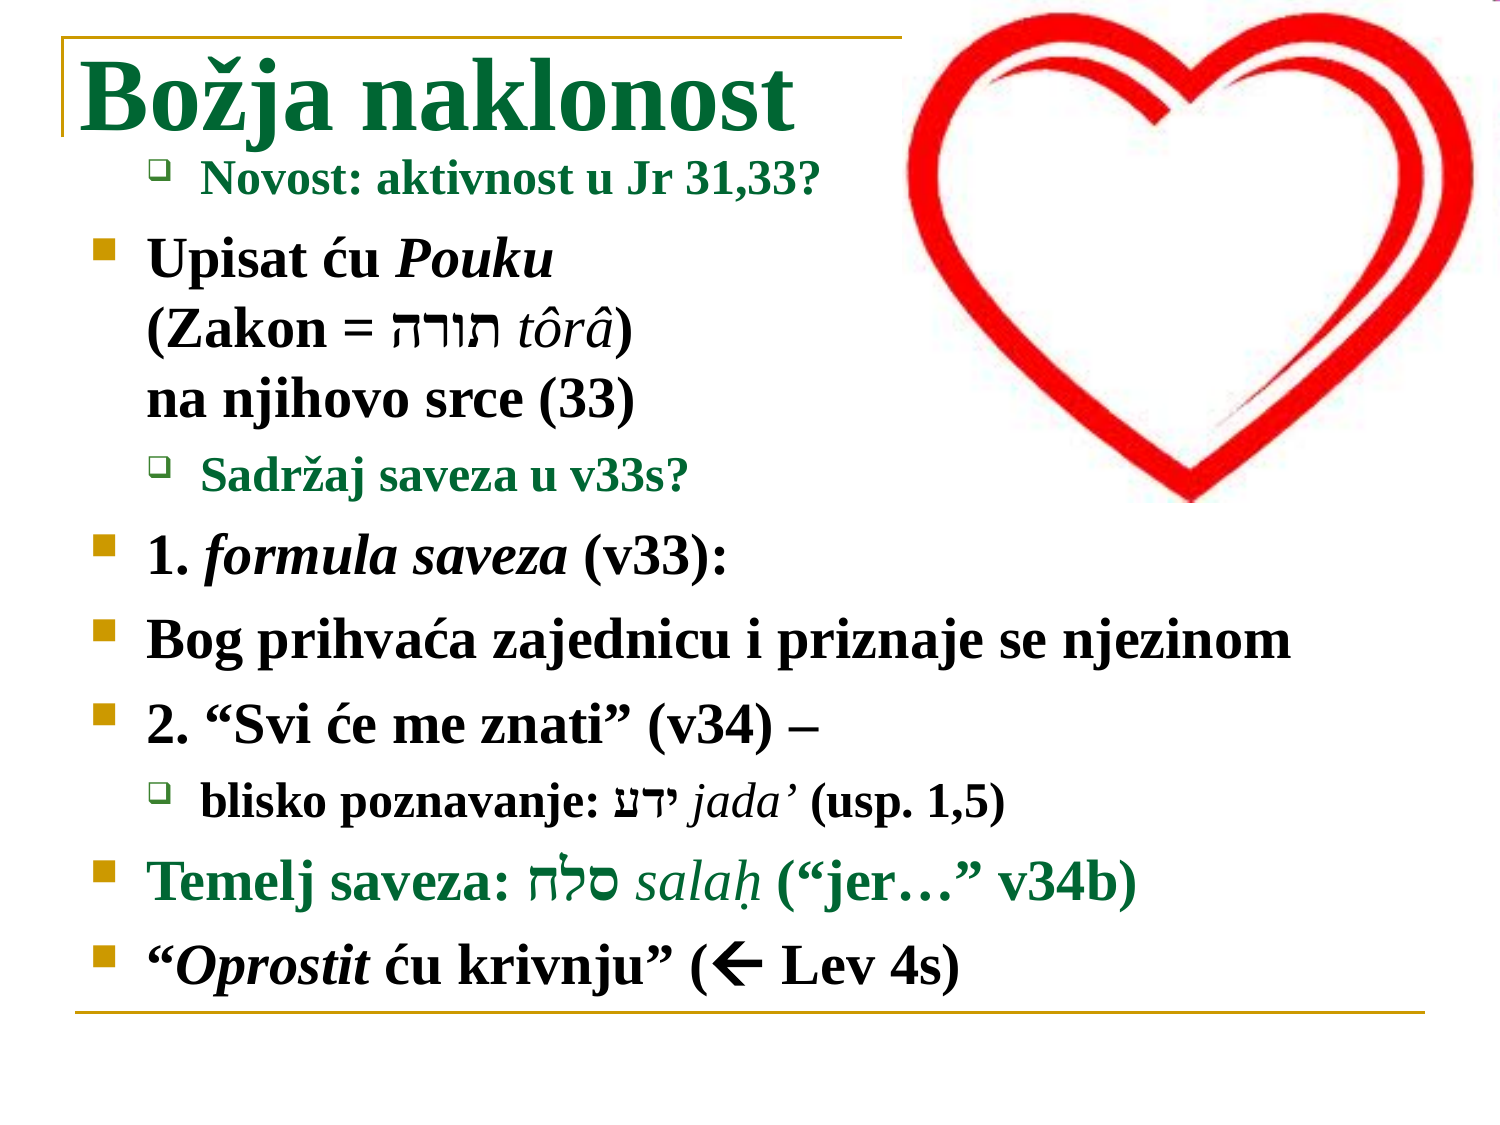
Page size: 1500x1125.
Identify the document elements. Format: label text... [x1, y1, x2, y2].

picture [902, 0, 1500, 503]
title Božja naklonost [64, 19, 902, 206]
list Novost: aktivnost u Jr 31,33? Upisat ću Pouku (Zakon = תורה tôrâ) na njihovo srce (33) Sadržaj saveza u v33s? 1. formula saveza (v33): Bog prihvaća zajednicu i priznaje se njezinom 2. “Svi će me znati” (v34) – blisko poznavanje: ידע jada’ (usp. 1,5) Temelj saveza: סלח salaḥ (“jer…” v34b) “Oprostit ću krivnju” ( Lev 4s) [75, 137, 1426, 1012]
